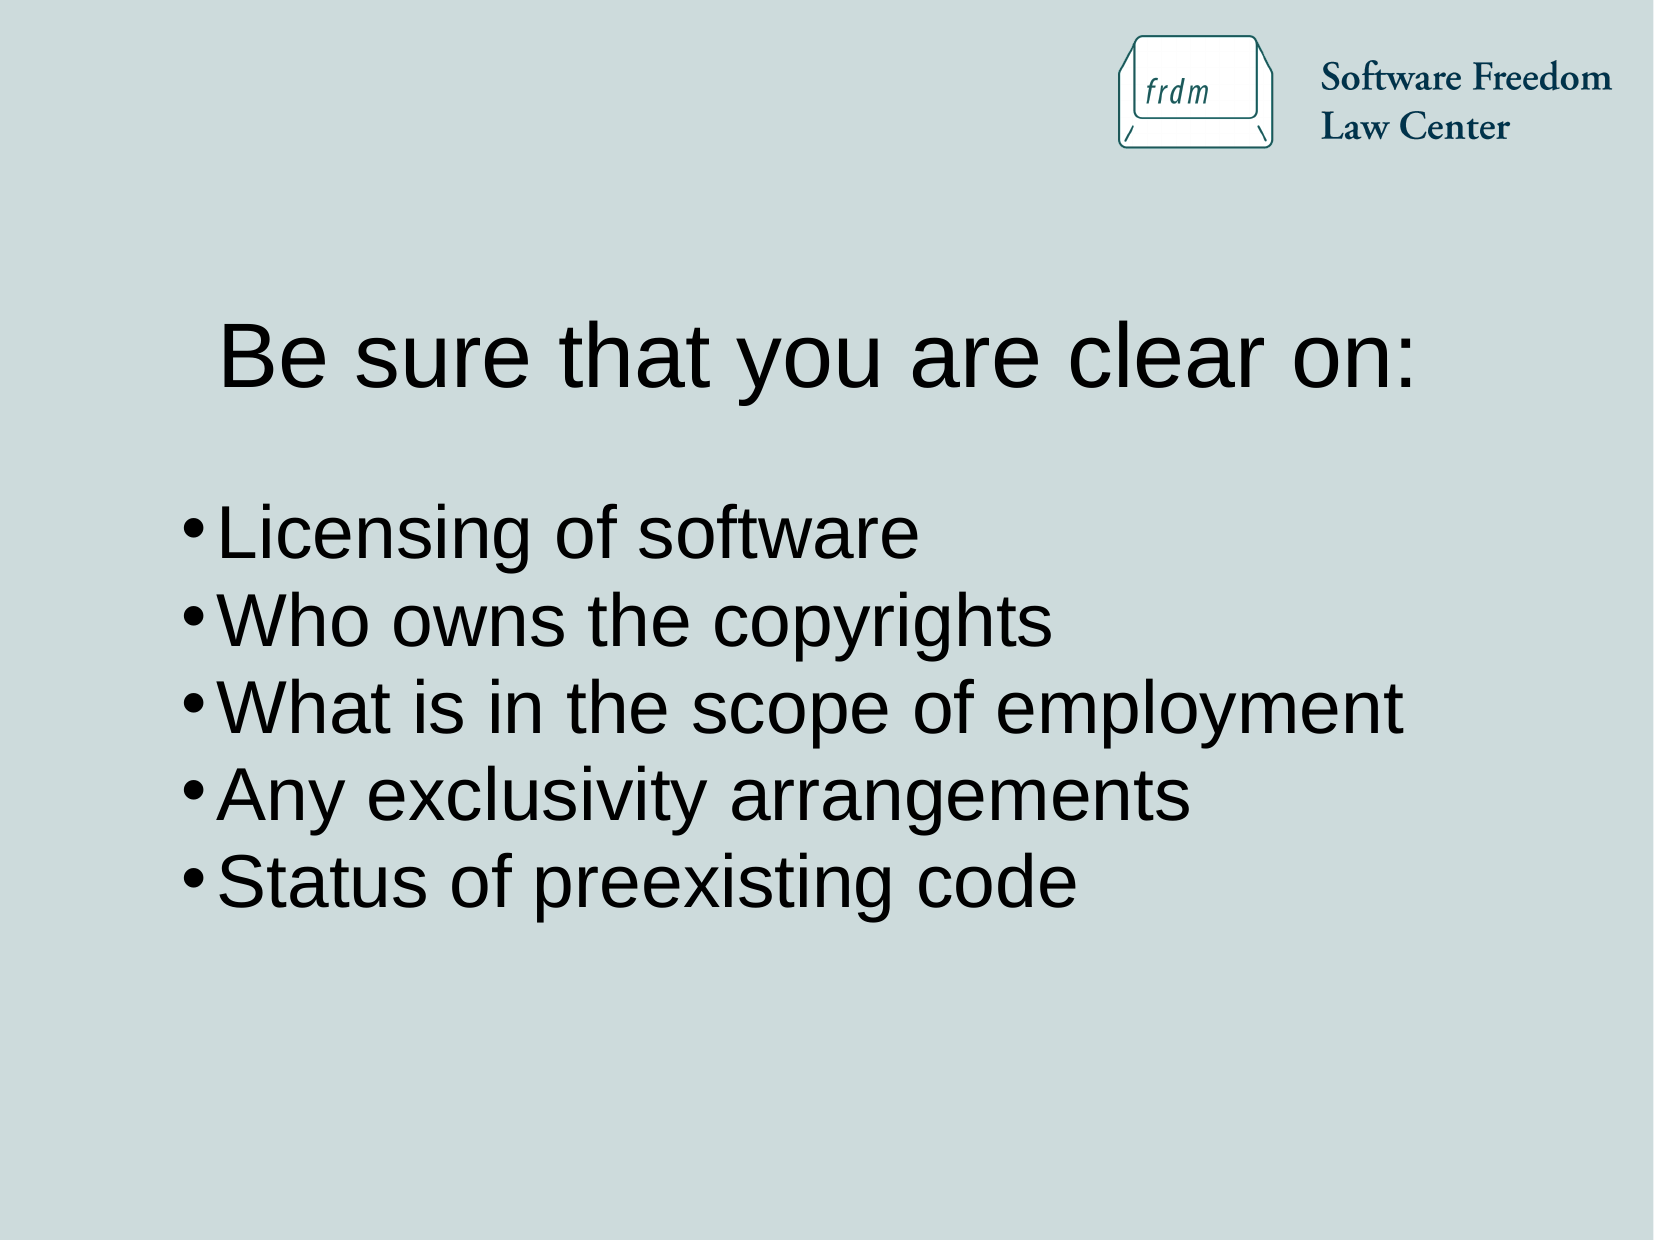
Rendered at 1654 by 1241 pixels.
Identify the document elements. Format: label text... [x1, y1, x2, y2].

picture [1118, 35, 1613, 151]
title Be sure that you are clear on: [75, 257, 1563, 451]
list Licensing of software Who owns the copyrights What is in the scope of employment Any exclusivity arrangements Status of preexisting code [75, 487, 1501, 1044]
